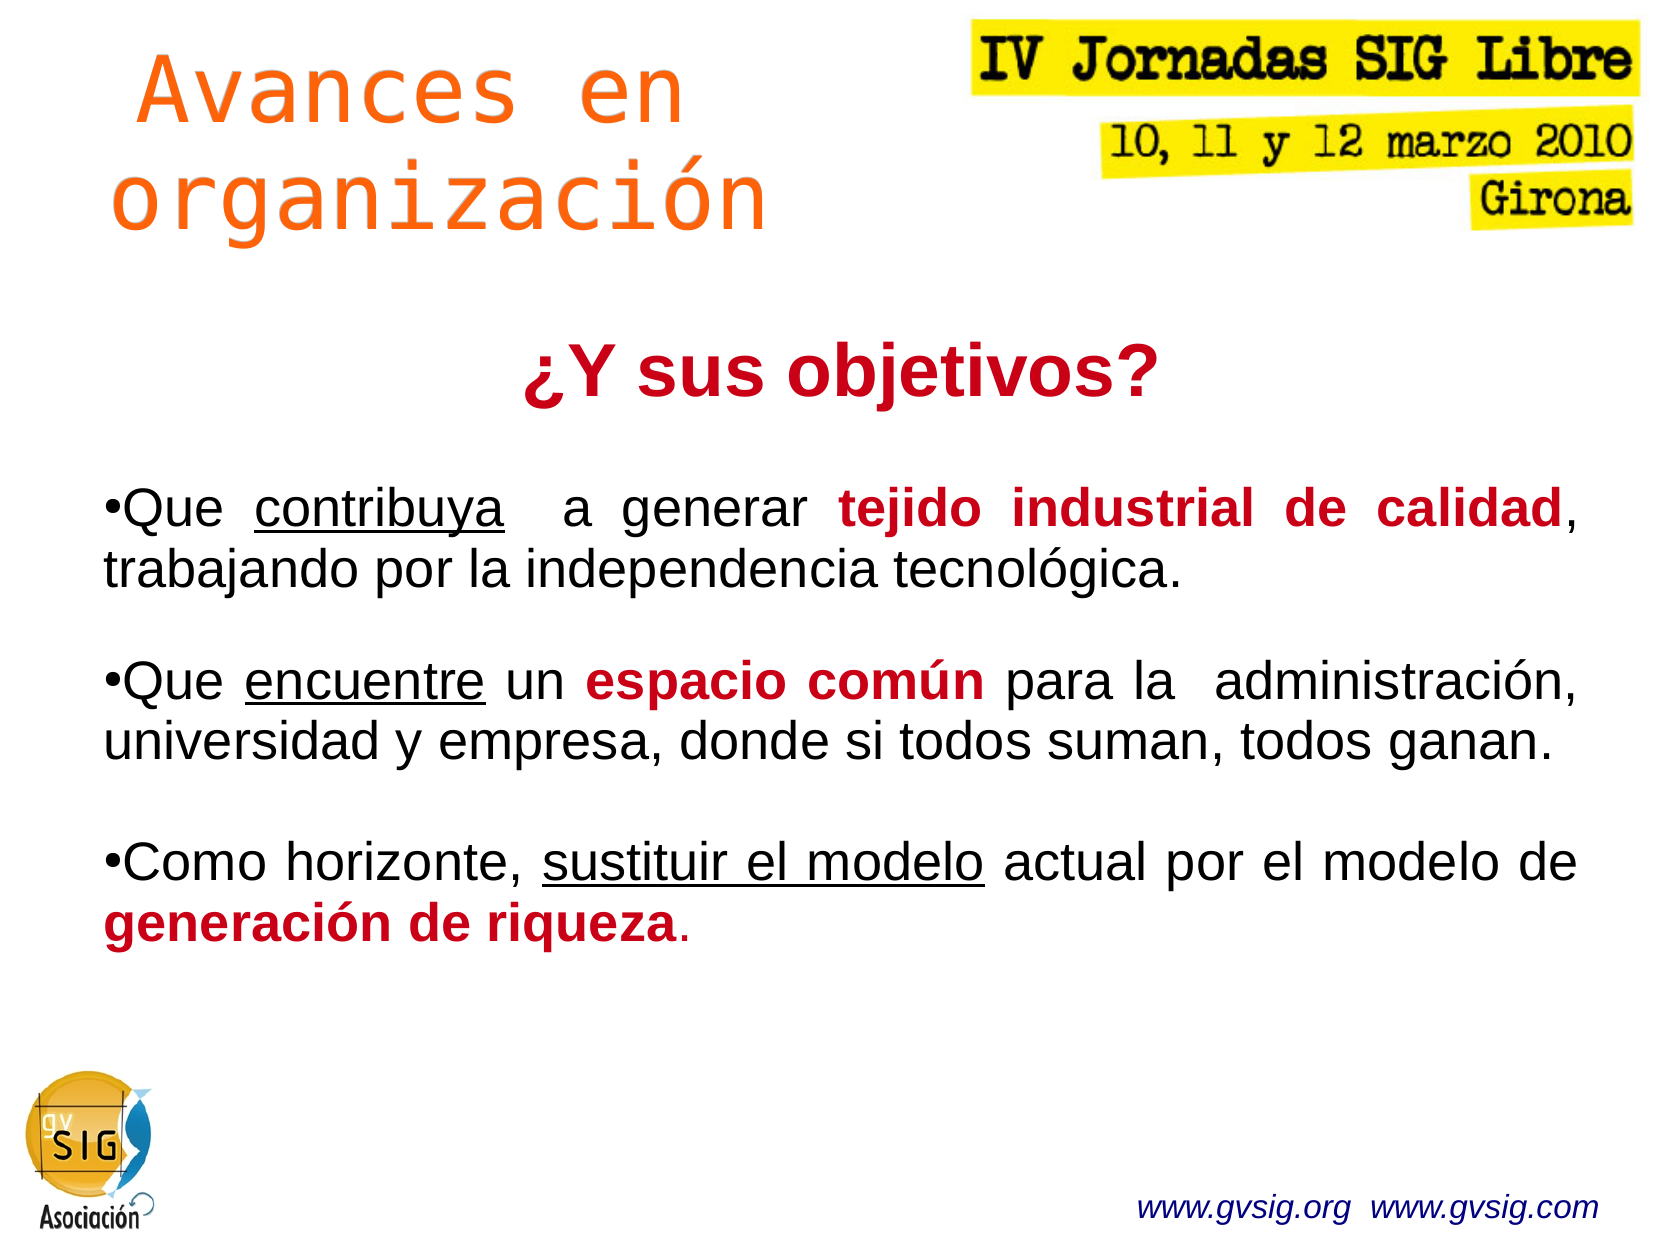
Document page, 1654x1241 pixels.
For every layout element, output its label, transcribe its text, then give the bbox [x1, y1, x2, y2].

text_box ¿Y sus objetivos? Que contribuya a generar tejido industrial de calidad, trabajando por la independencia tecnológica. Que encuentre un espacio común para la administración, universidad y empresa, donde si todos suman, todos ganan. Como horizonte, sustituir el modelo actual por el modelo de generación de riqueza. [88, 177, 1595, 1101]
picture [0, 1062, 178, 1241]
picture [956, 0, 1654, 276]
text_box Avances en organización [0, 29, 1146, 259]
